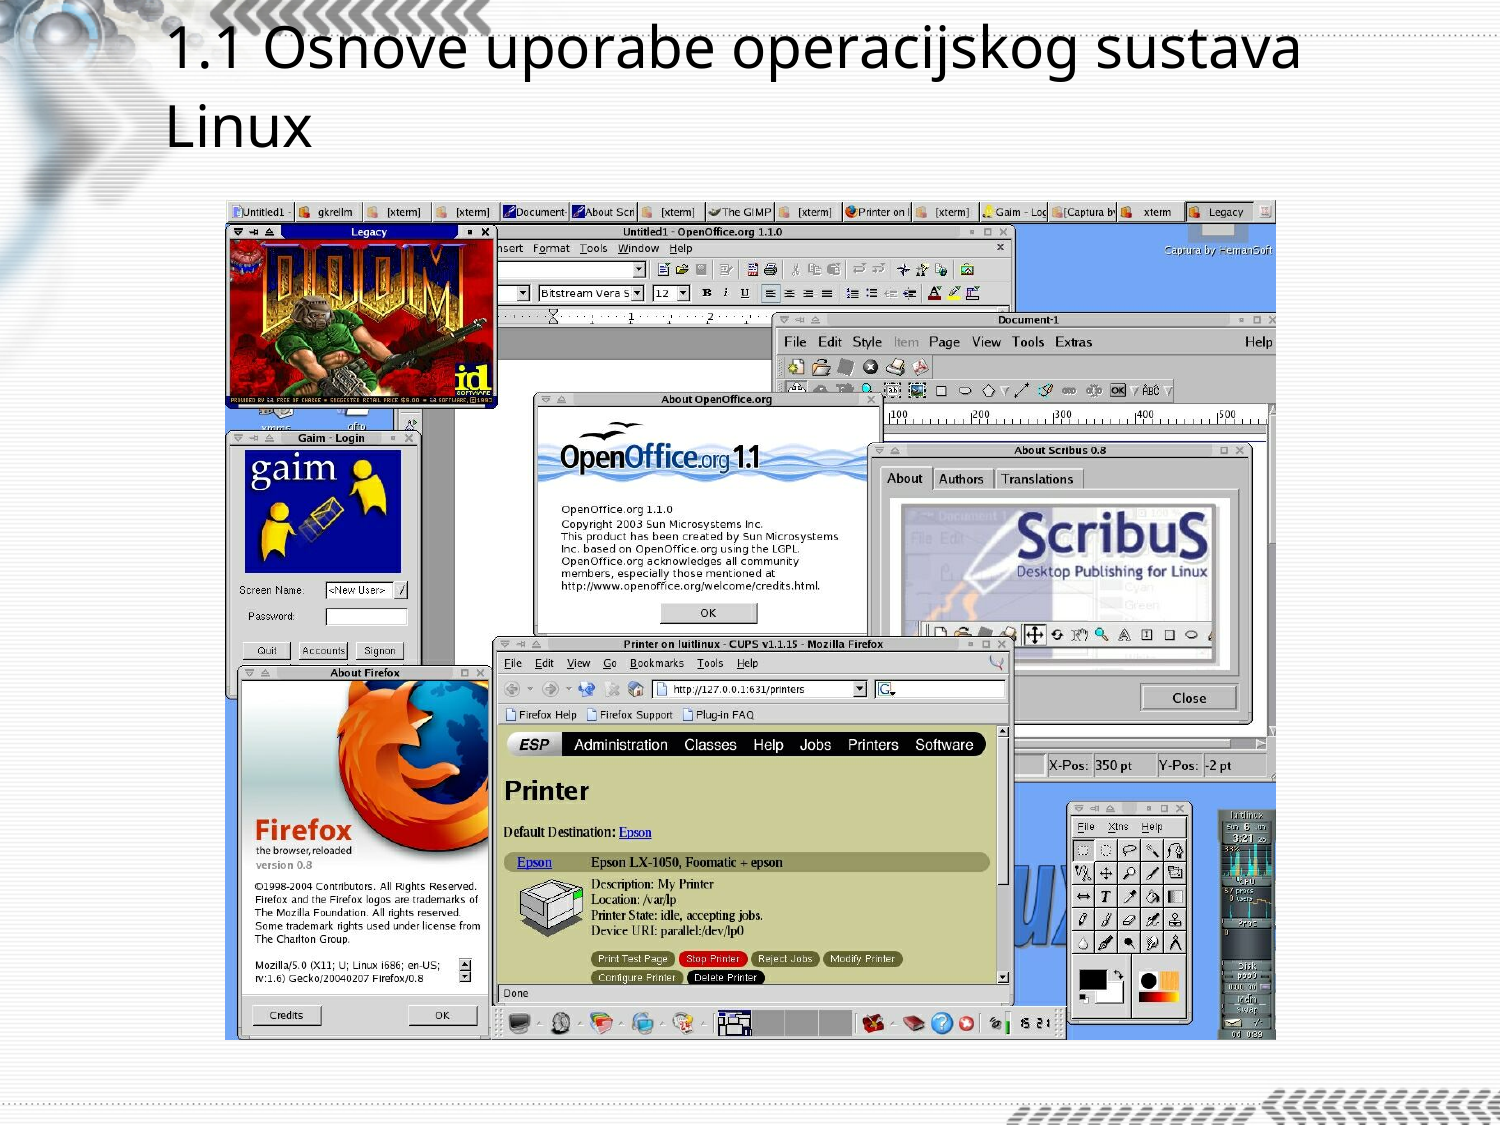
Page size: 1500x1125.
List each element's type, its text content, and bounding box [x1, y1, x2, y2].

title 1.1 Osnove uporabe operacijskog sustava Linux [149, 16, 1407, 173]
picture [0, 0, 1500, 1125]
